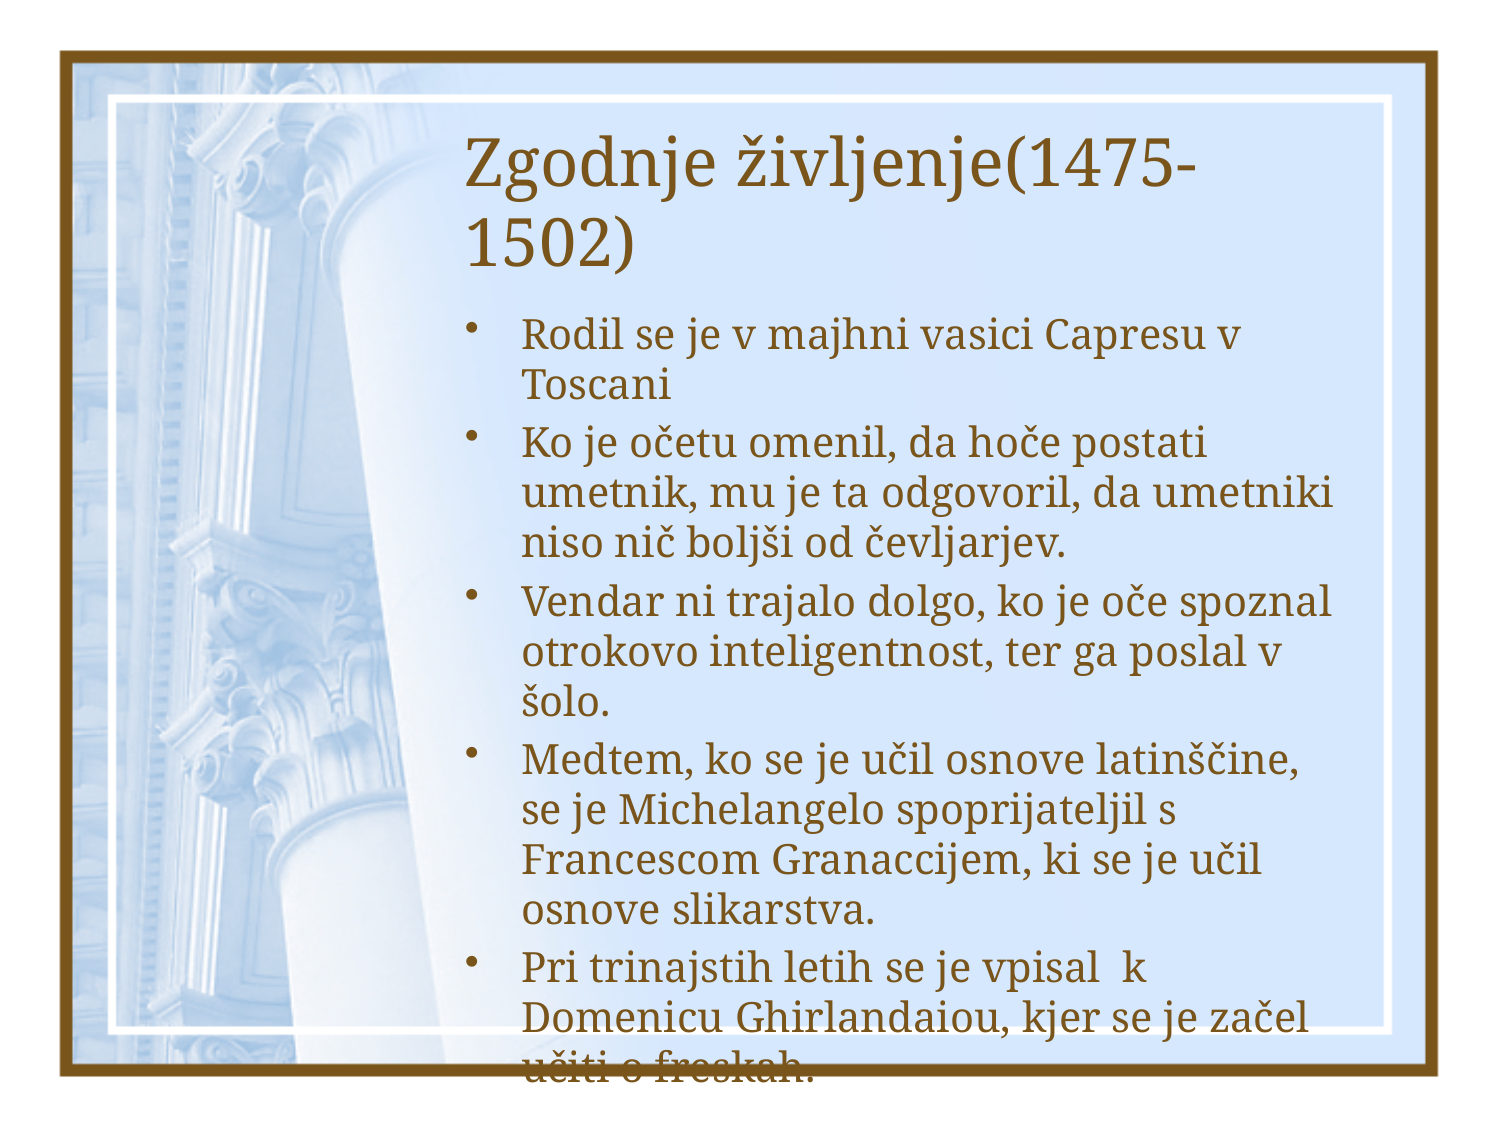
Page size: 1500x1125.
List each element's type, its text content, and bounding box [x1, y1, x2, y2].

list Rodil se je v majhni vasici Capresu v Toscani Ko je očetu omenil, da hoče postati umetnik, mu je ta odgovoril, da umetniki niso nič boljši od čevljarjev. Vendar ni trajalo dolgo, ko je oče spoznal otrokovo inteligentnost, ter ga poslal v šolo. Medtem, ko se je učil osnove latinščine, se je Michelangelo spoprijateljil s Francescom Granaccijem, ki se je učil osnove slikarstva. Pri trinajstih letih se je vpisal k Domenicu Ghirlandaiou, kjer se je začel učiti o freskah. [449, 299, 1350, 1012]
picture [0, 0, 1500, 1125]
title Zgodnje življenje(1475-1502) [449, 125, 1350, 275]
